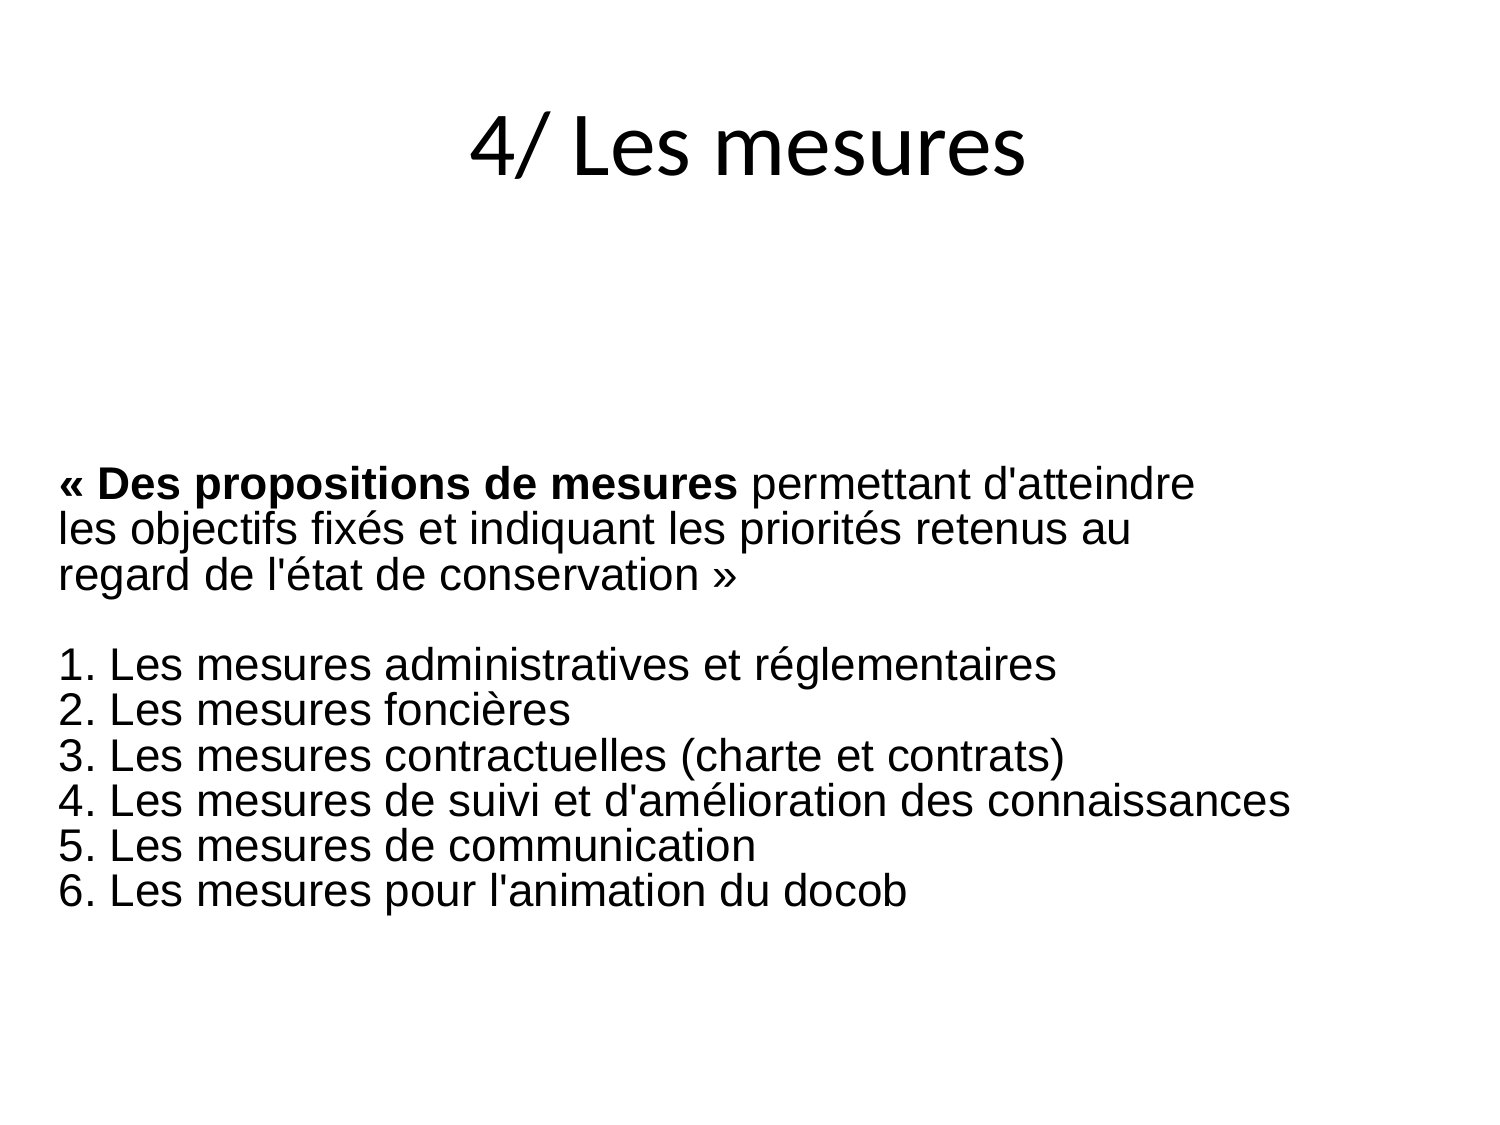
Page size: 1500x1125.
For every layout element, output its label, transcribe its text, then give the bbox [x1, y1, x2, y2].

text_box « Des propositions de mesures permettant d'atteindre les objectifs fixés et indiquant les priorités retenus au regard de l'état de conservation » 1. Les mesures administratives et réglementaires 2. Les mesures foncières 3. Les mesures contractuelles (charte et contrats) 4. Les mesures de suivi et d'amélioration des connaissances 5. Les mesures de communication 6. Les mesures pour l'animation du docob [59, 265, 1477, 1027]
title 4/ Les mesures [75, 21, 1423, 257]
